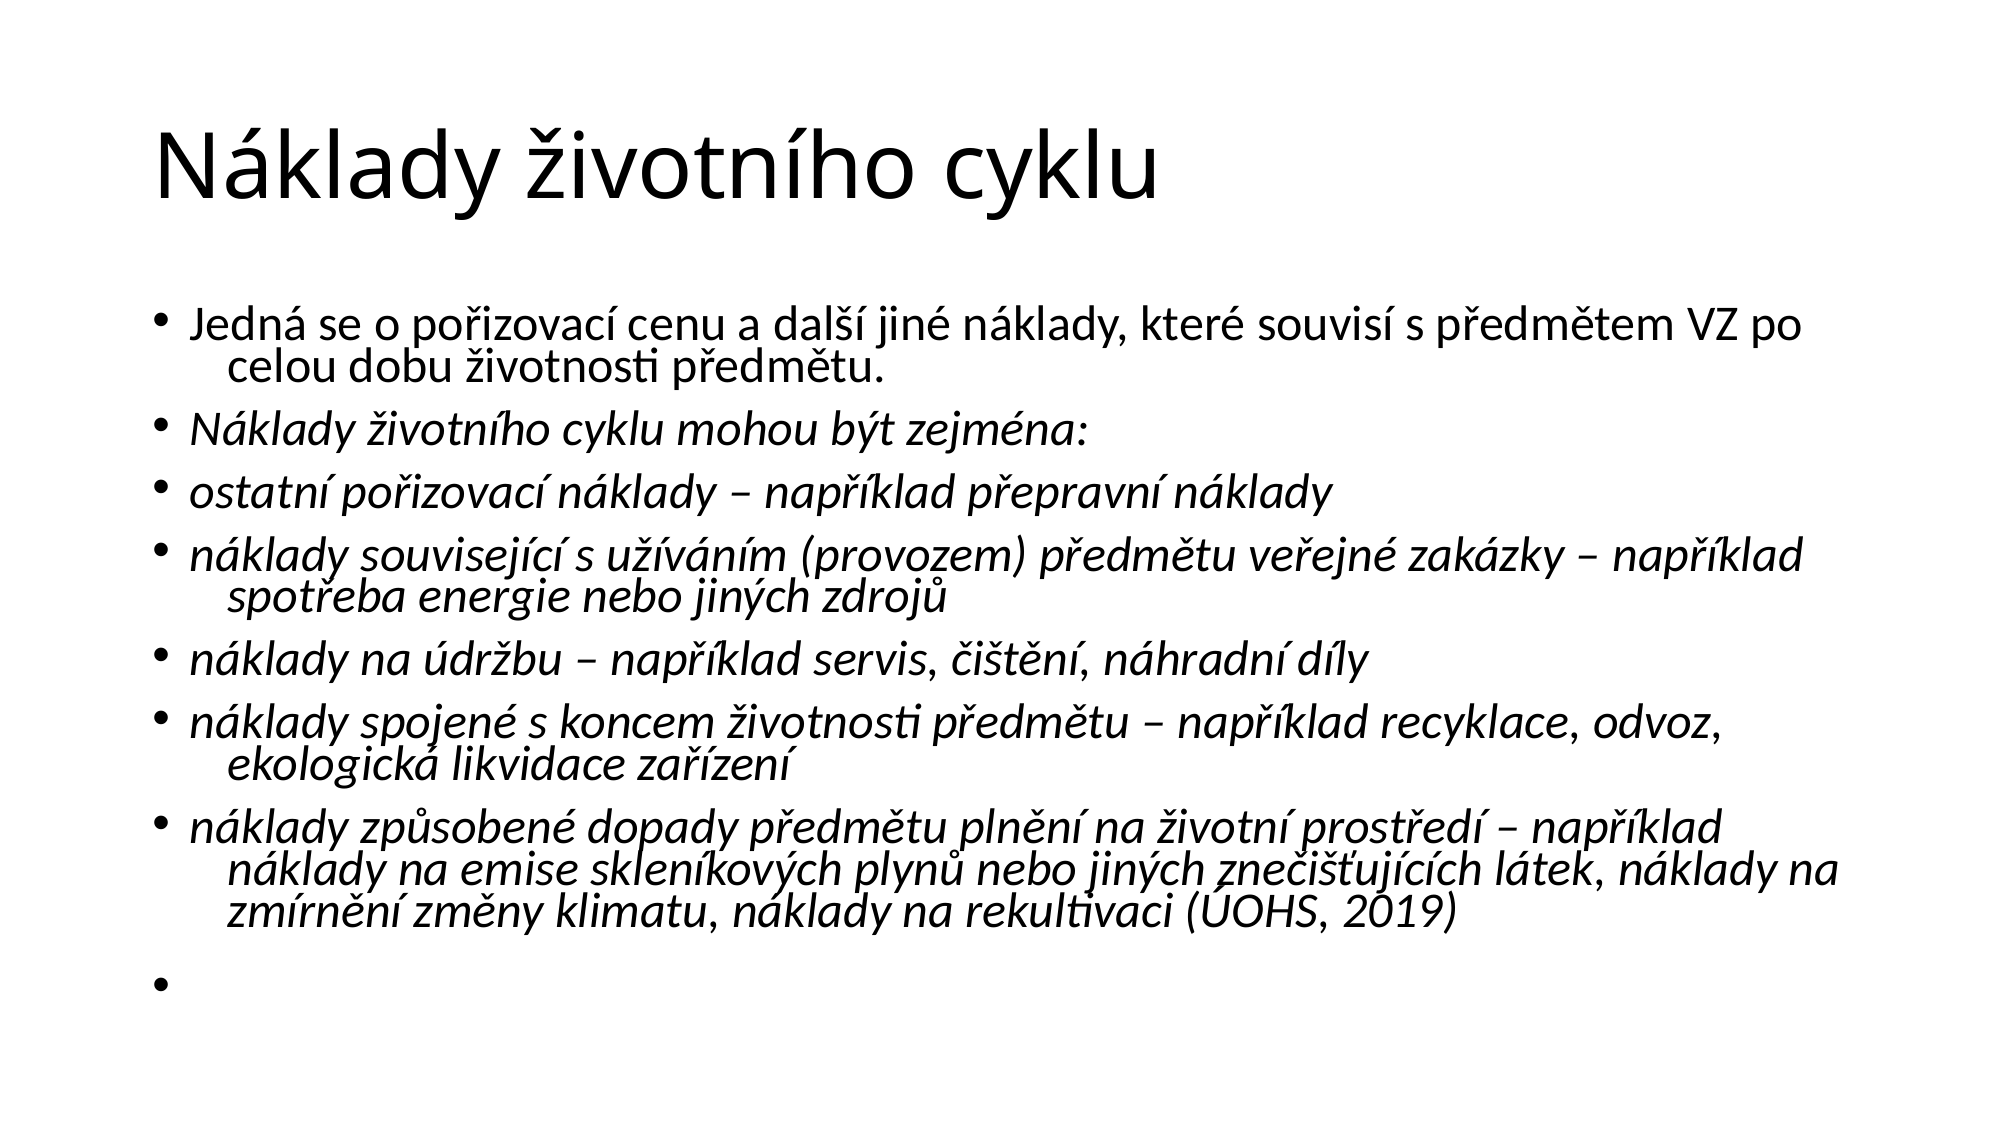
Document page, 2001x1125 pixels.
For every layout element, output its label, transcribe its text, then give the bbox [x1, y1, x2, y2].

title Náklady životního cyklu [137, 59, 1863, 278]
list Jedná se o pořizovací cenu a další jiné náklady, které souvisí s předmětem VZ po celou dobu životnosti předmětu. Náklady životního cyklu mohou být zejména: ostatní pořizovací náklady – například přepravní náklady náklady související s užíváním (provozem) předmětu veřejné zakázky – například spotřeba energie nebo jiných zdrojů náklady na údržbu – například servis, čištění, náhradní díly náklady spojené s koncem životnosti předmětu – například recyklace, odvoz, ekologická likvidace zařízení náklady způsobené dopady předmětu plnění na životní prostředí – například náklady na emise skleníkových plynů nebo jiných znečišťujících látek, náklady na zmírnění změny klimatu, náklady na rekultivaci (ÚOHS, 2019) [137, 299, 1863, 1014]
